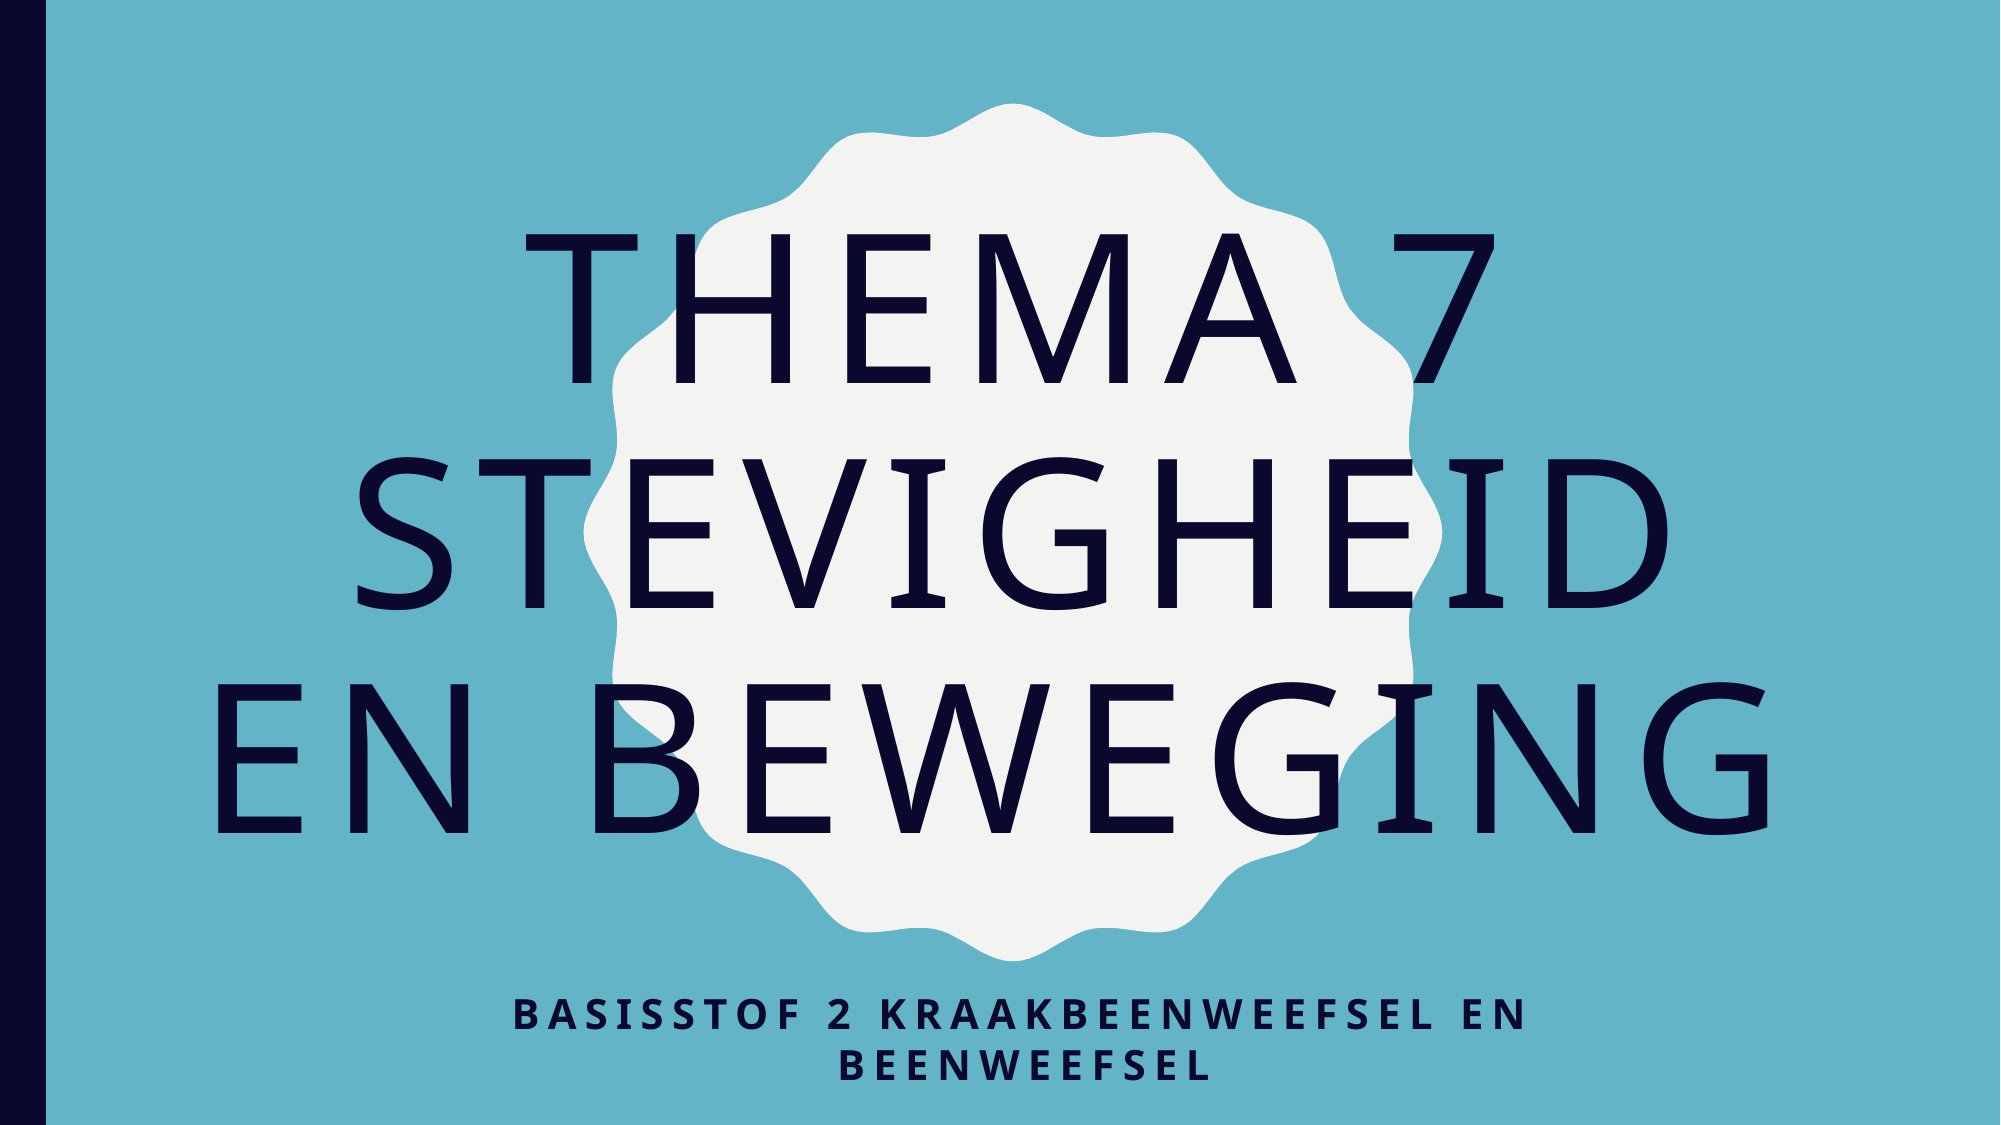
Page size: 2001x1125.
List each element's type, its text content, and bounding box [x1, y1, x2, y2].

title Thema 7 Stevigheid en beweging [176, 180, 1870, 902]
subtitle Basisstof 2 Kraakbeenweefsel en beenweefsel [363, 980, 1684, 1103]
